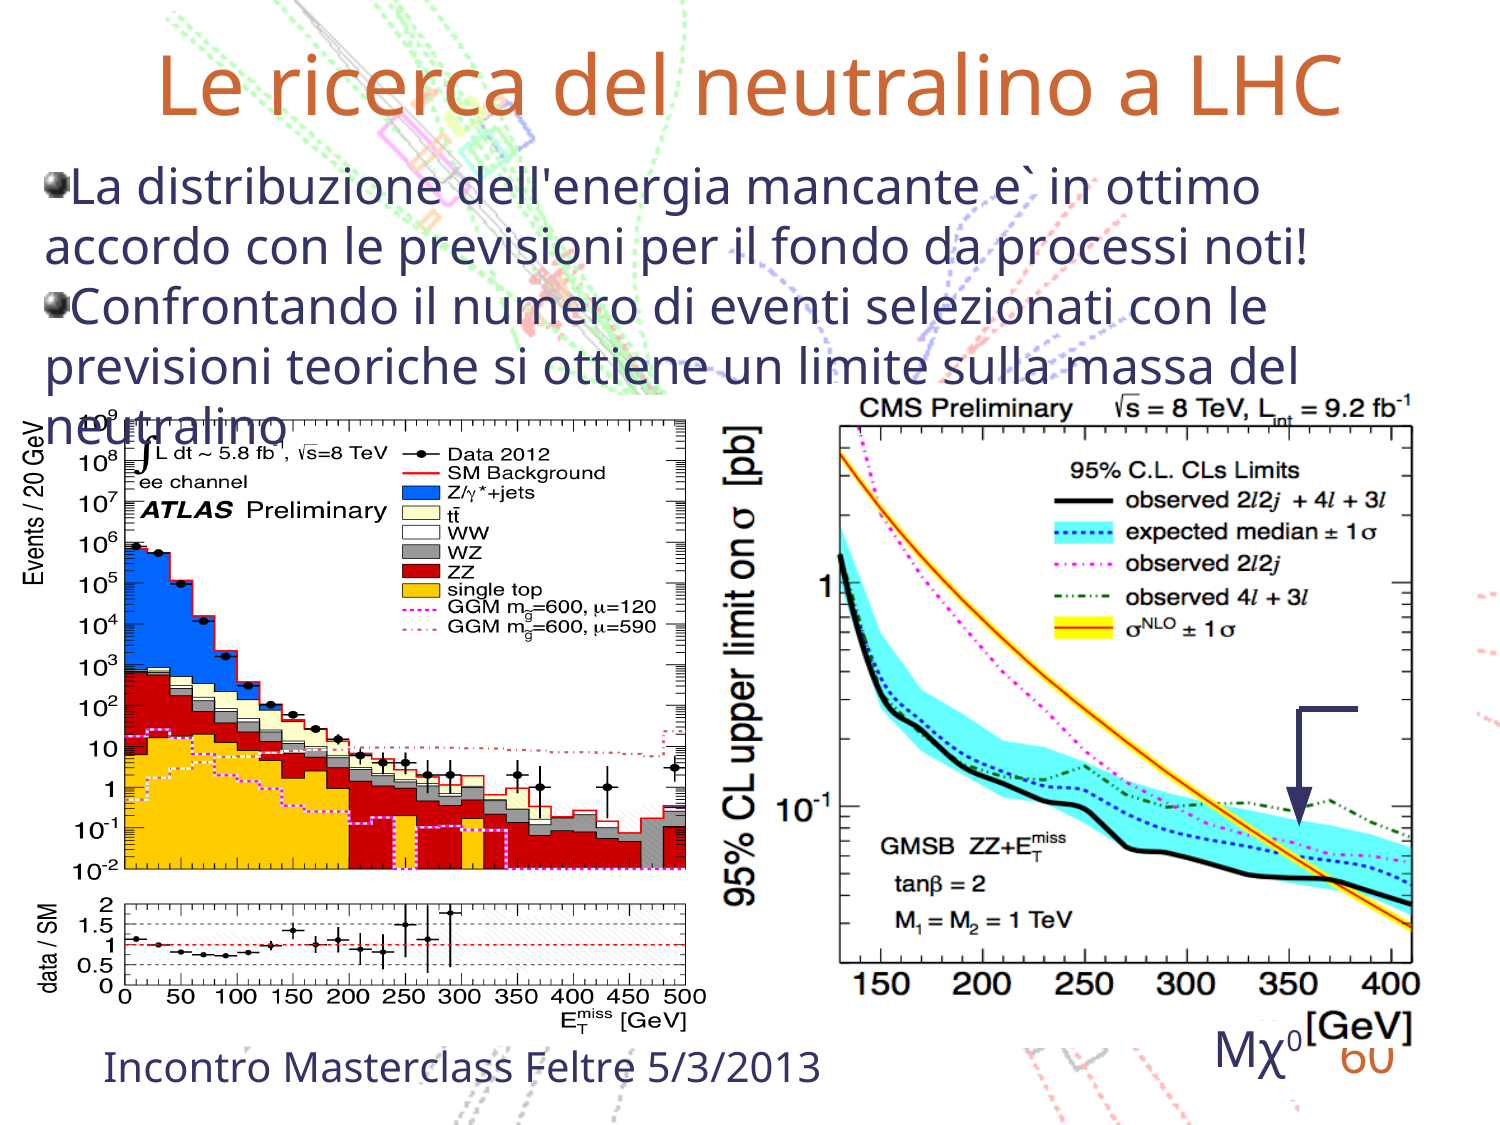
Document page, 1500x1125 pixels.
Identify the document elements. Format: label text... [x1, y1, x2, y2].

text_box La distribuzione dell'energia mancante e` in ottimo accordo con le previsioni per il fondo da processi noti! Confrontando il numero di eventi selezionati con le previsioni teoriche si ottiene un limite sulla massa del neutralino [29, 147, 1447, 403]
text_box Mχ0 [1198, 1009, 1376, 1085]
title Le ricerca del neutralino a LHC [37, 19, 1463, 148]
picture [0, 0, 1500, 1125]
